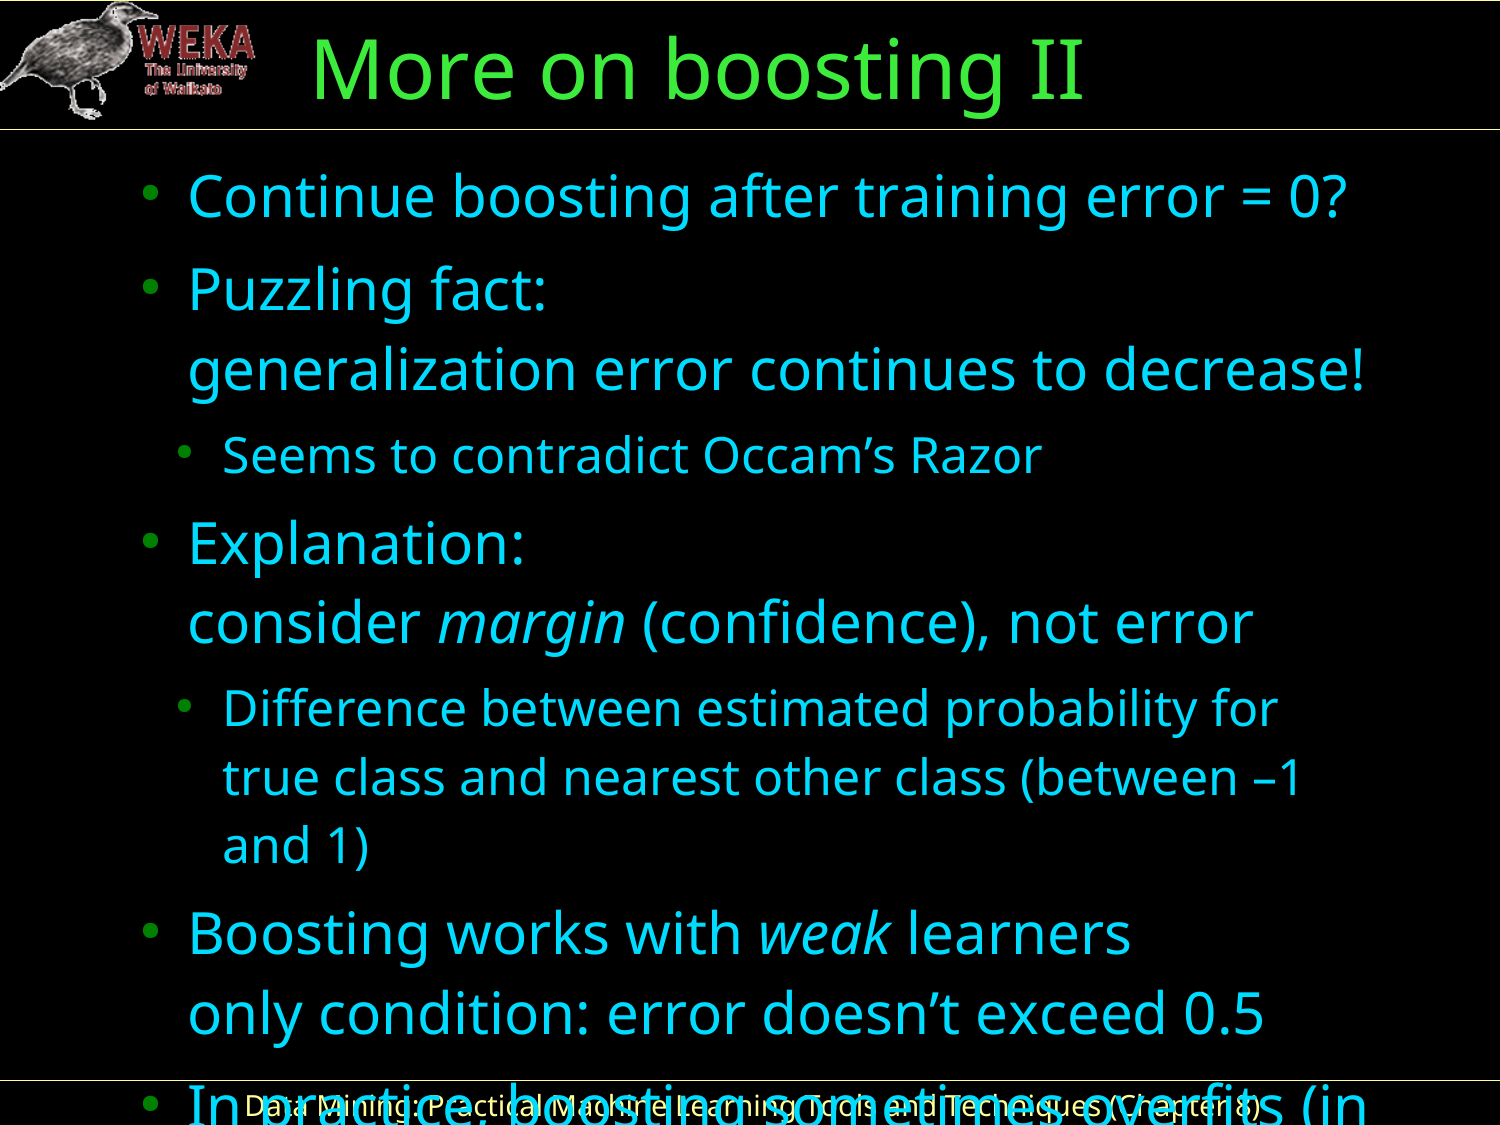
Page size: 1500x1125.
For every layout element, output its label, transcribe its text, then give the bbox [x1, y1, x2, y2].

title More on boosting II [295, 0, 1500, 148]
picture [0, 1, 266, 129]
text_box Continue boosting after training error = 0? Puzzling fact: generalization error continues to decrease! Seems to contradict Occam’s Razor Explanation: consider margin (confidence), not error Difference between estimated probability for true class and nearest other class (between –1 and 1) Boosting works with weak learners only condition: error doesn’t exceed 0.5 In practice, boosting sometimes overfits (in contrast to bagging) [125, 147, 1388, 1004]
